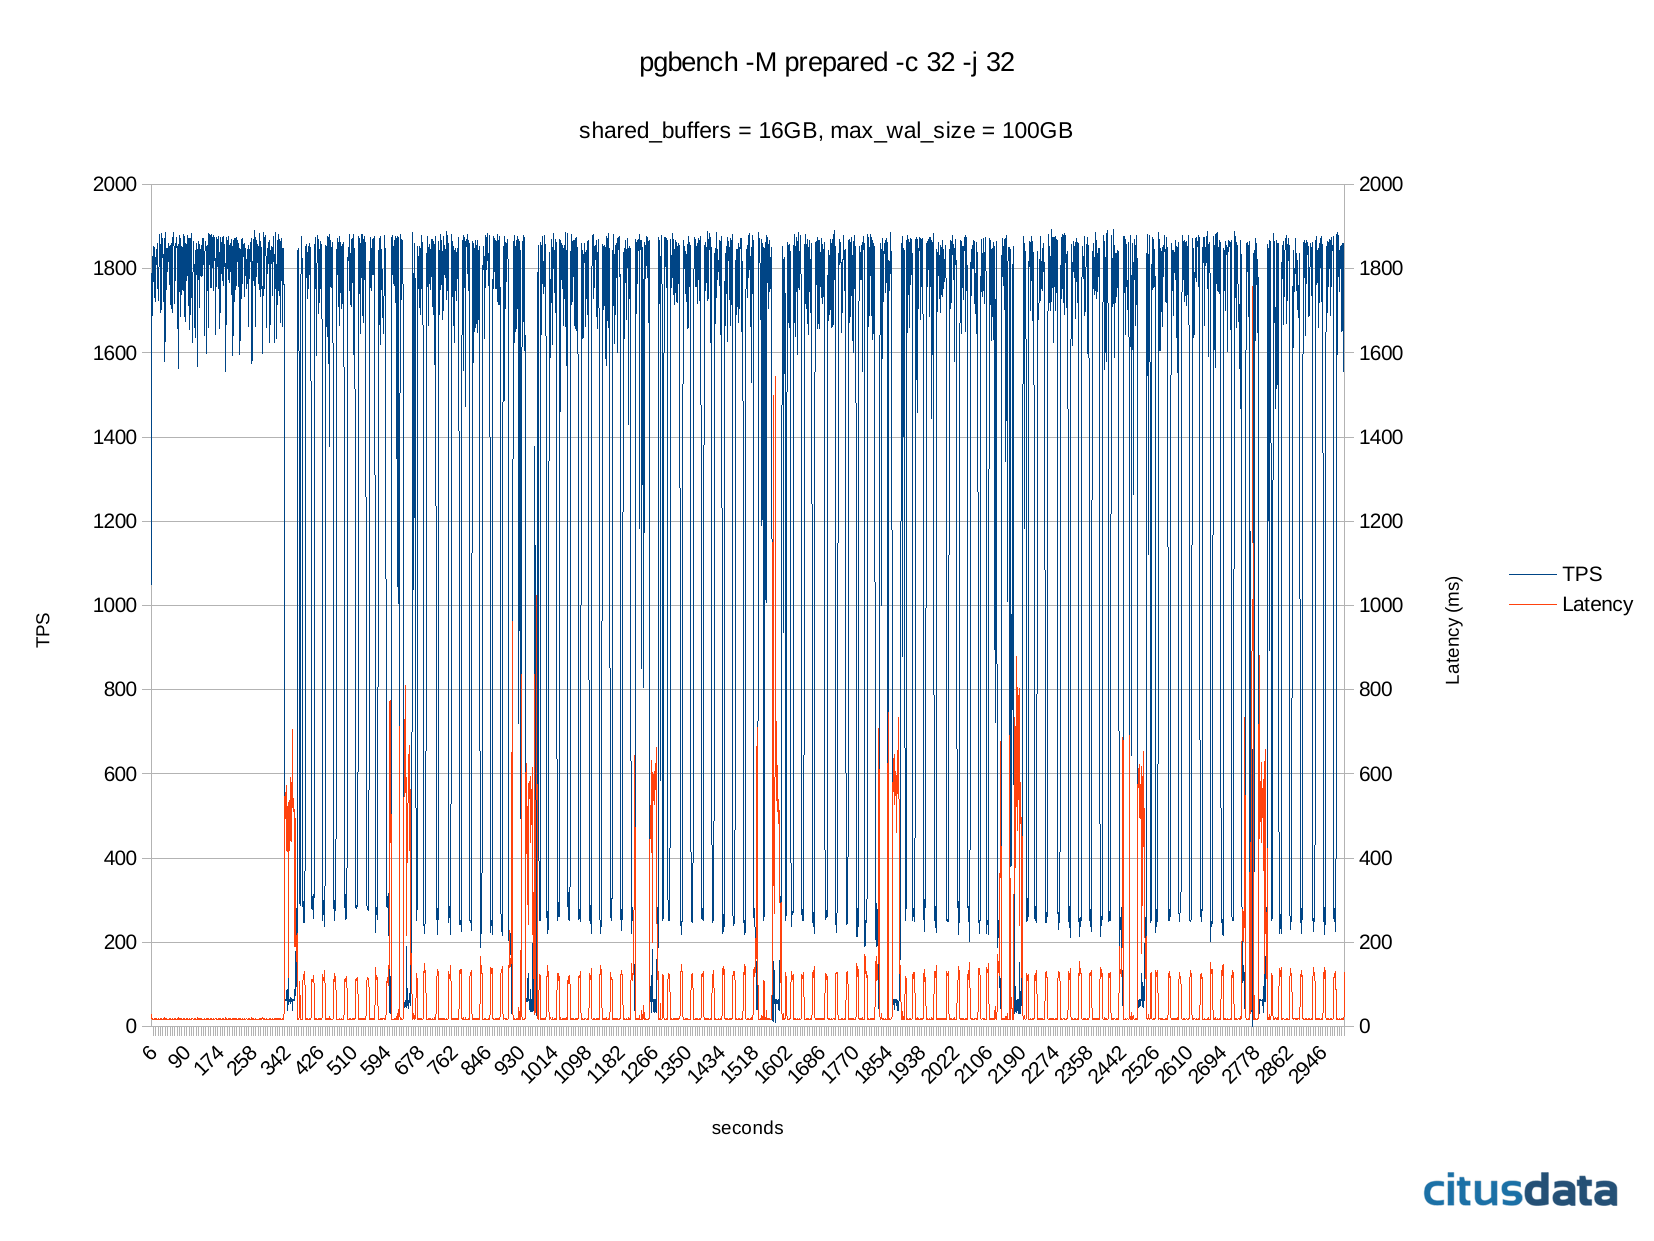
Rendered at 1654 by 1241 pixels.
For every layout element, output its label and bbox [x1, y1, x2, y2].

picture [1420, 1171, 1622, 1209]
chart [0, 8, 1654, 1171]
